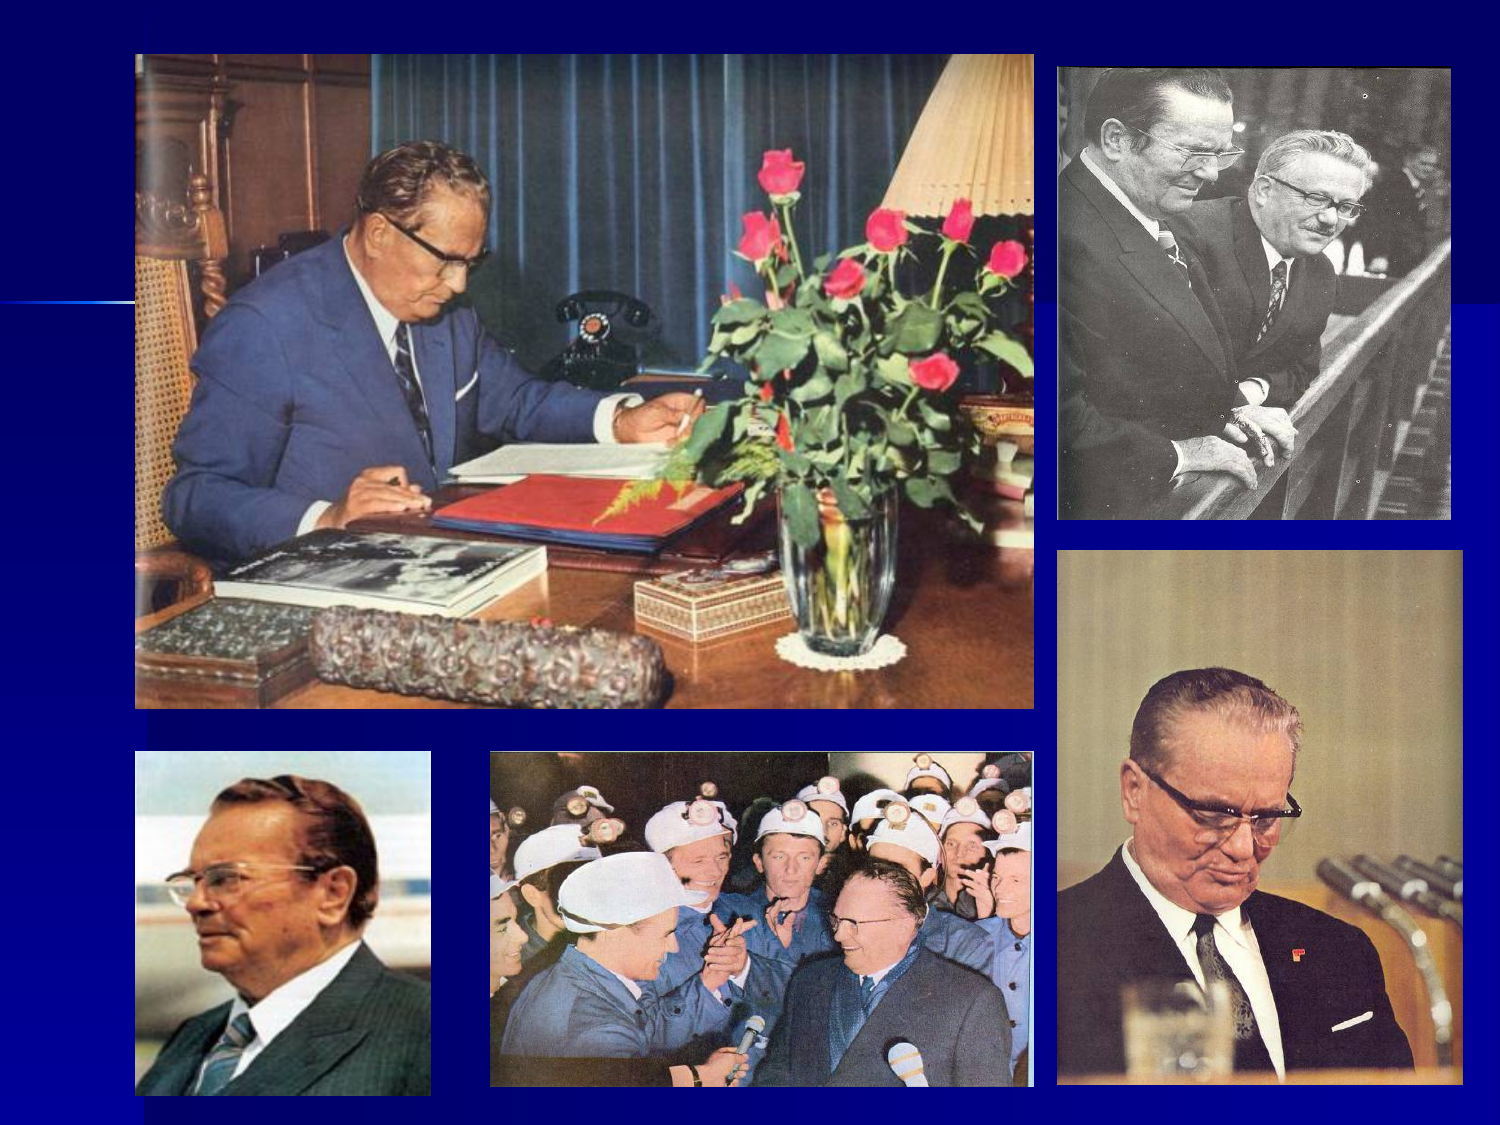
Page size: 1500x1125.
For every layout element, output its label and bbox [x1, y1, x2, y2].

picture [1057, 66, 1451, 520]
picture [135, 54, 1034, 709]
picture [490, 751, 1034, 1087]
picture [1057, 550, 1463, 1085]
picture [135, 751, 431, 1096]
